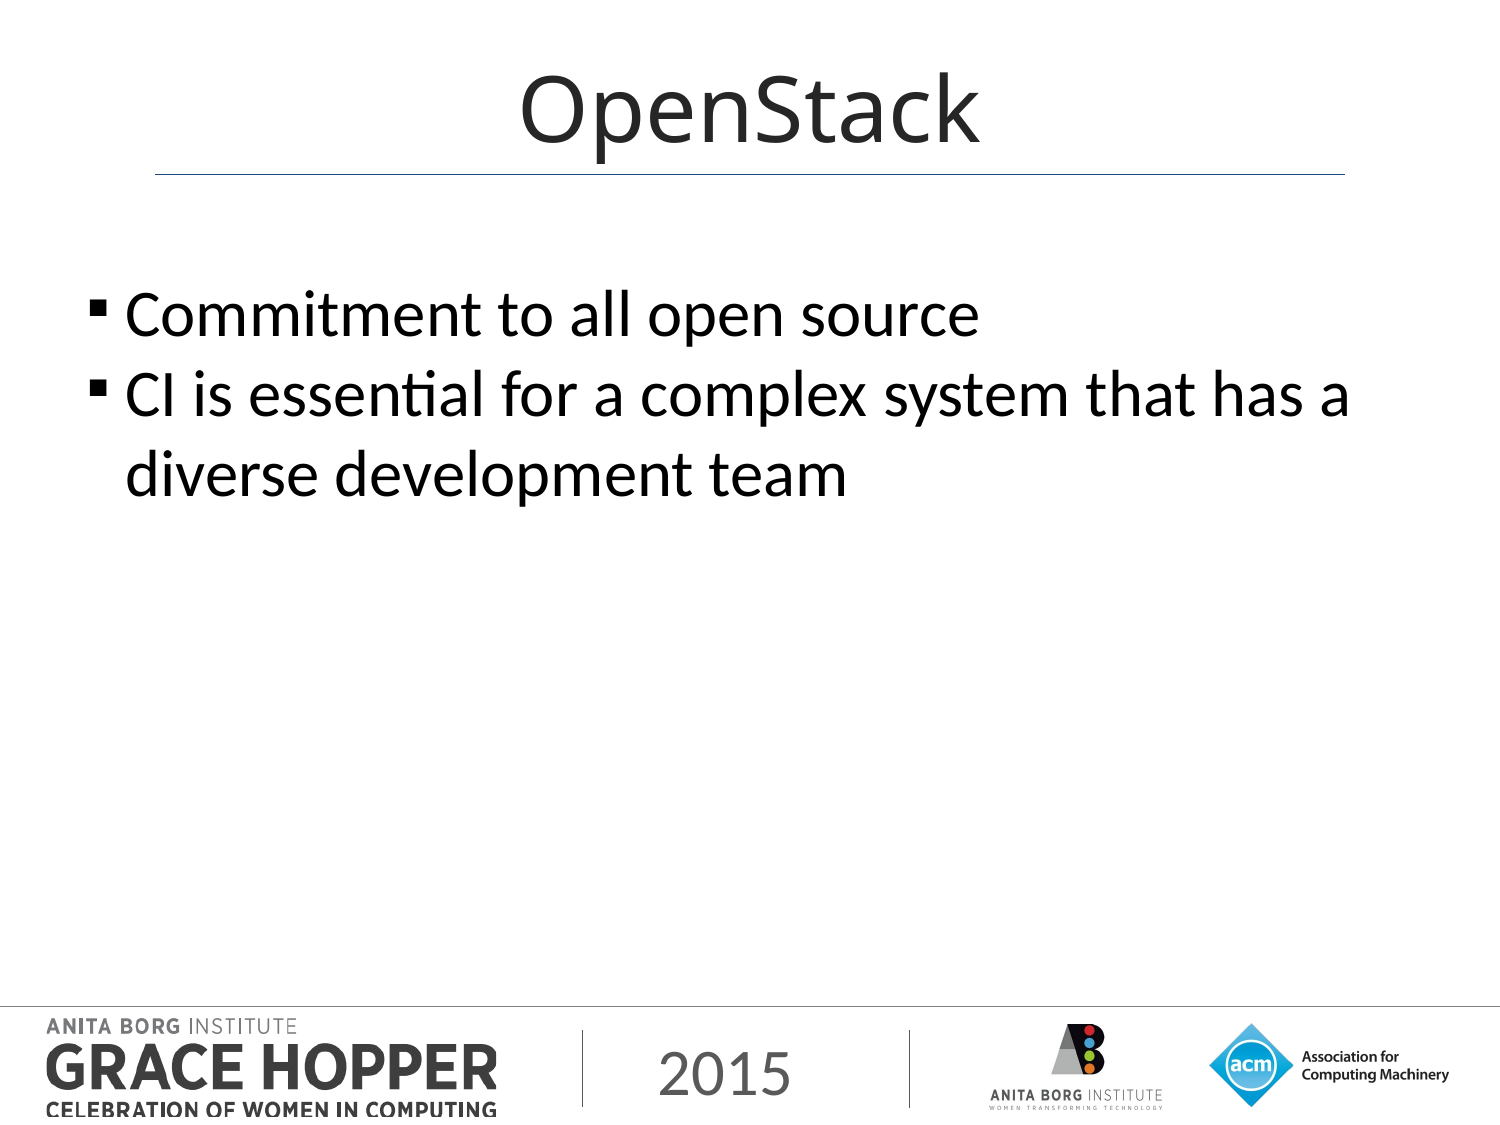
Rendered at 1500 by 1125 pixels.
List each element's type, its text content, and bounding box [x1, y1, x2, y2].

picture [1209, 1023, 1449, 1107]
text_box Commitment to all open source CI is essential for a complex system that has a diverse development team [74, 262, 1425, 1005]
text_box OpenStack [74, 19, 1425, 191]
picture [989, 1024, 1162, 1110]
